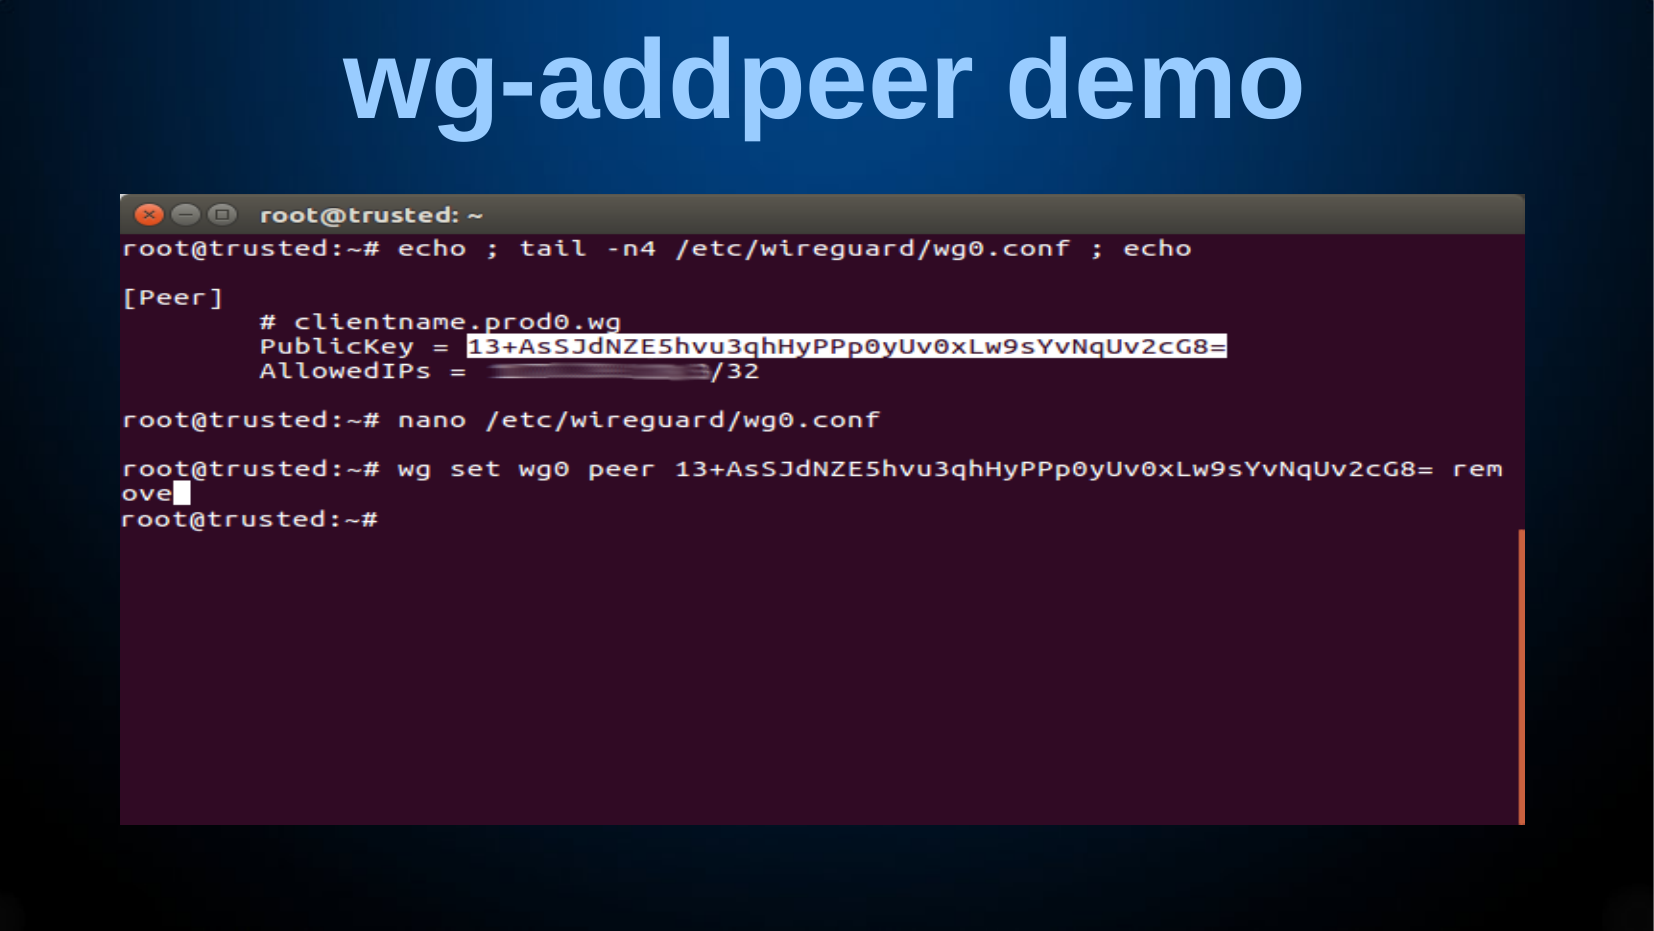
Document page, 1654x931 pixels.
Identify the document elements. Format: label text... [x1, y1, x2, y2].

title wg-addpeer demo [0, 2, 1651, 158]
picture [0, 0, 1654, 931]
